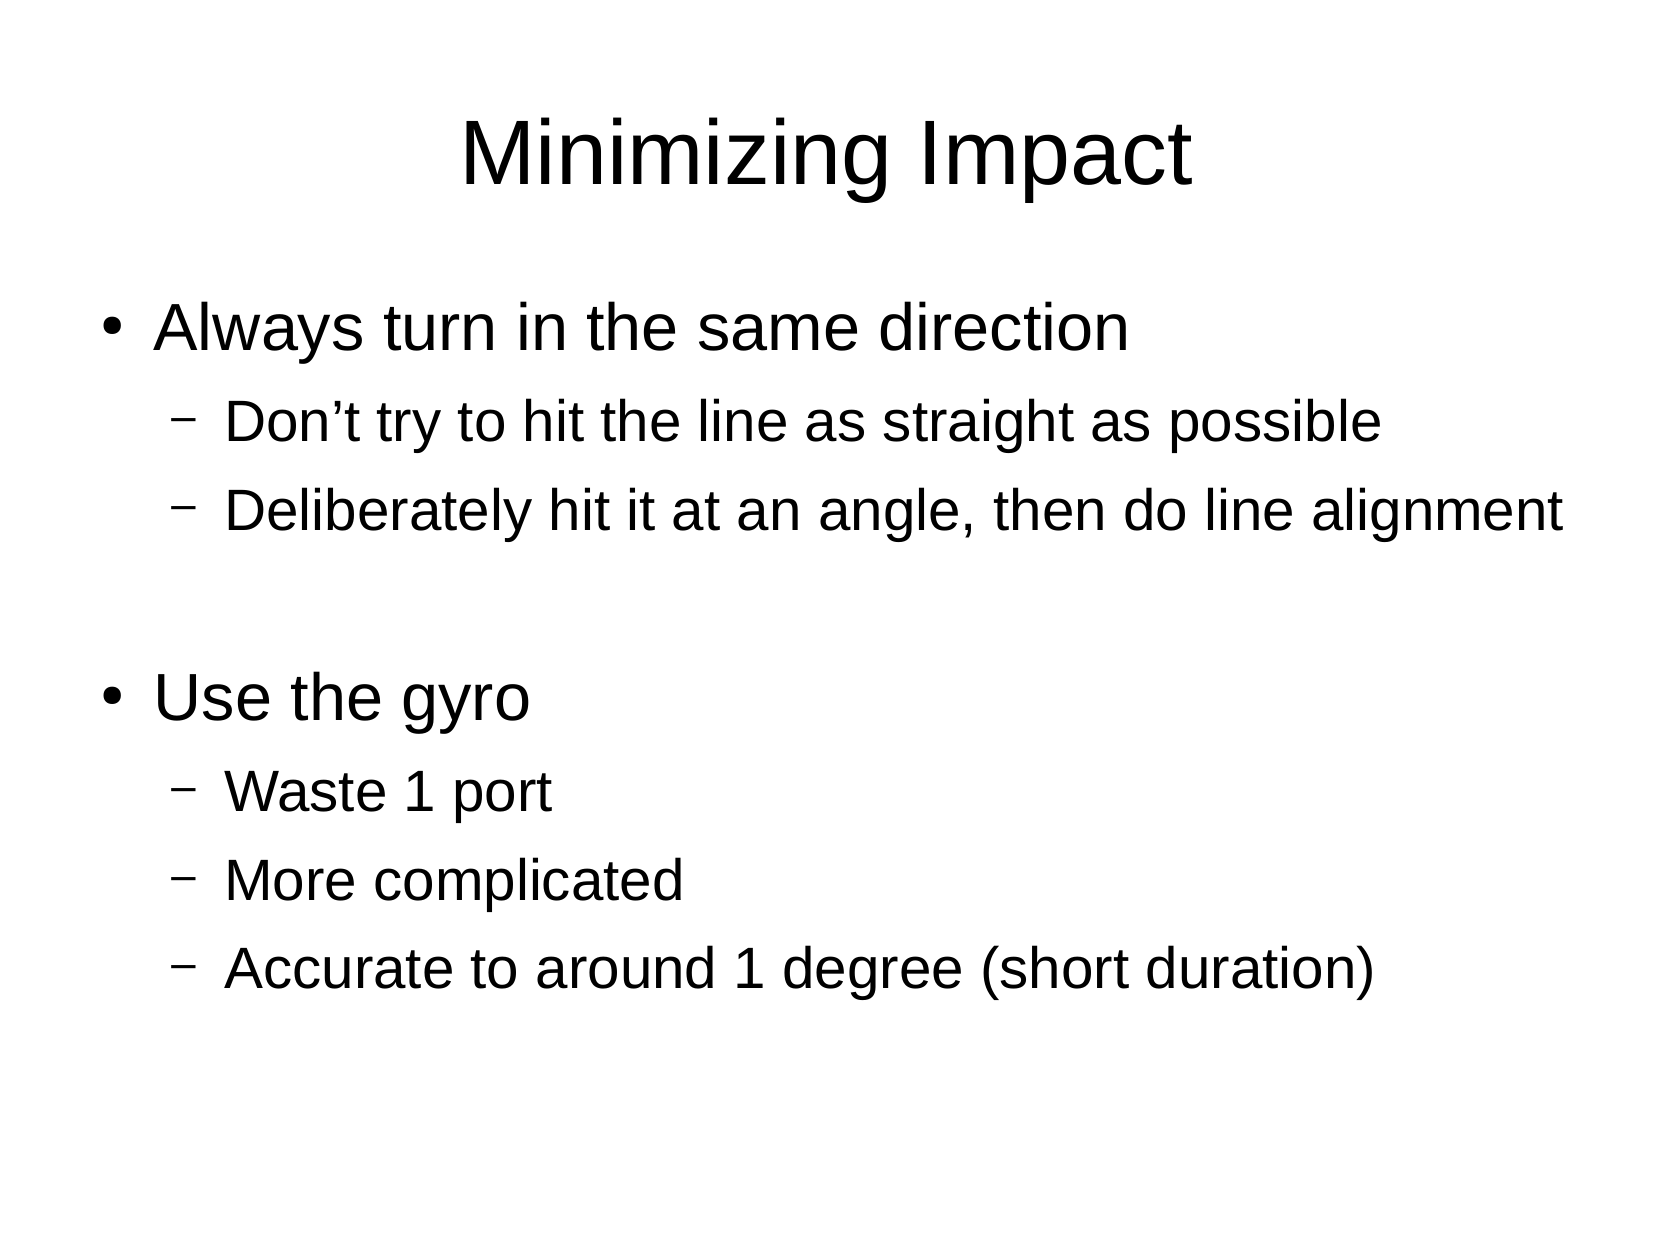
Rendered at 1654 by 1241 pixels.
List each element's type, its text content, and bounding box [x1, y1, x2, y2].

title Minimizing Impact [82, 49, 1571, 257]
list Always turn in the same direction Don’t try to hit the line as straight as possible Deliberately hit it at an angle, then do line alignment Use the gyro Waste 1 port More complicated Accurate to around 1 degree (short duration) [82, 290, 1571, 1010]
